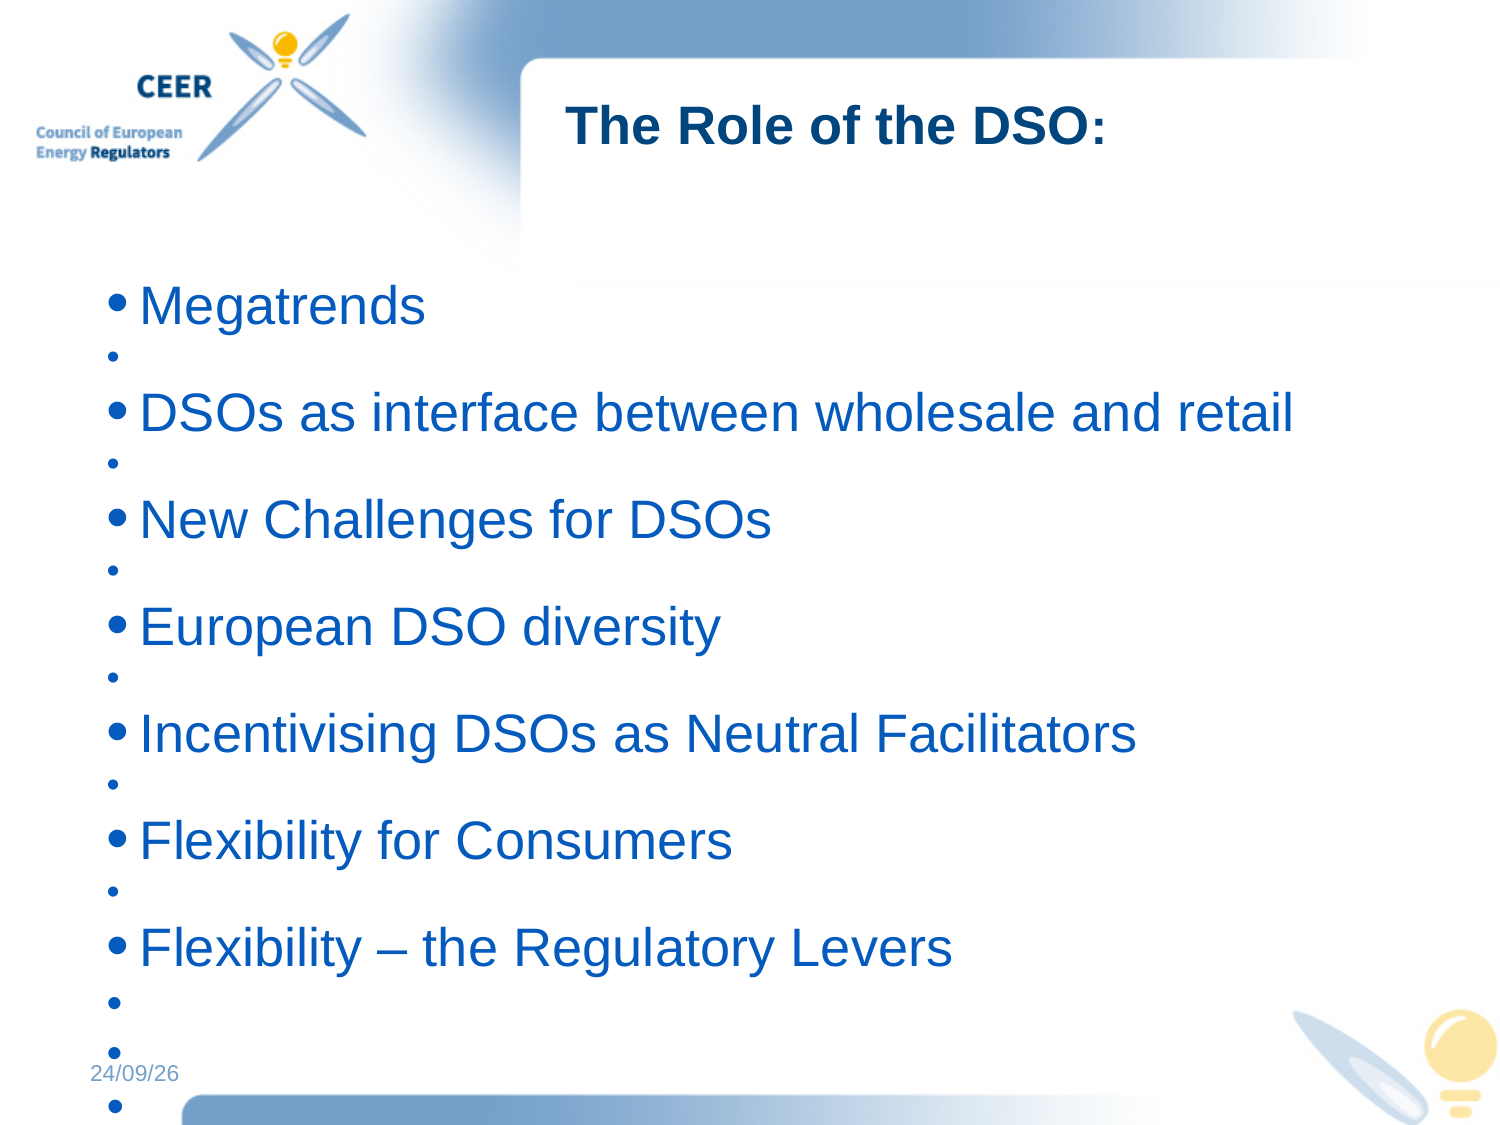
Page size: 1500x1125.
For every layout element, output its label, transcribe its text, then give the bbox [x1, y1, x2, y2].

list Megatrends DSOs as interface between wholesale and retail New Challenges for DSOs European DSO diversity Incentivising DSOs as Neutral Facilitators Flexibility for Consumers Flexibility – the Regulatory Levers [75, 262, 1426, 1073]
text_box 19/01/2017 [75, 1042, 426, 1103]
title The Role of the DSO: [550, 72, 1426, 233]
